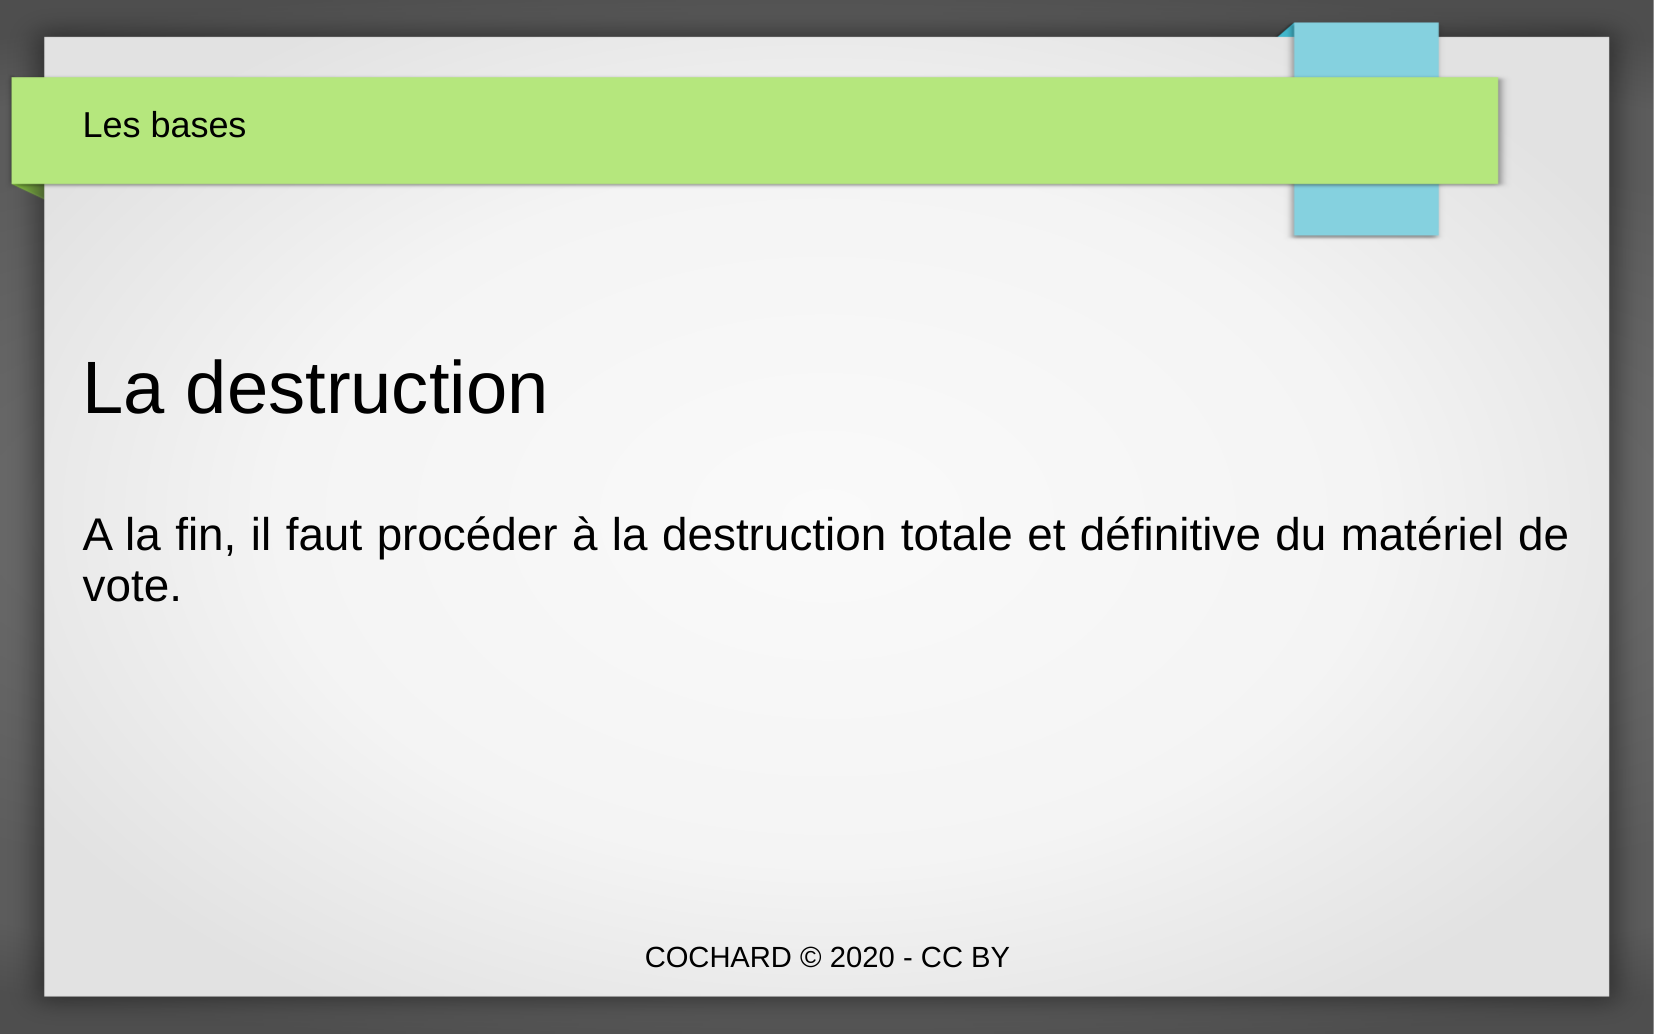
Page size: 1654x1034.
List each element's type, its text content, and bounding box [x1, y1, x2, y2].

list La destruction A la fin, il faut procéder à la destruction totale et définitive du matériel de vote. [82, 249, 1571, 849]
title Les bases [82, 39, 1235, 210]
picture [0, 0, 1654, 1034]
